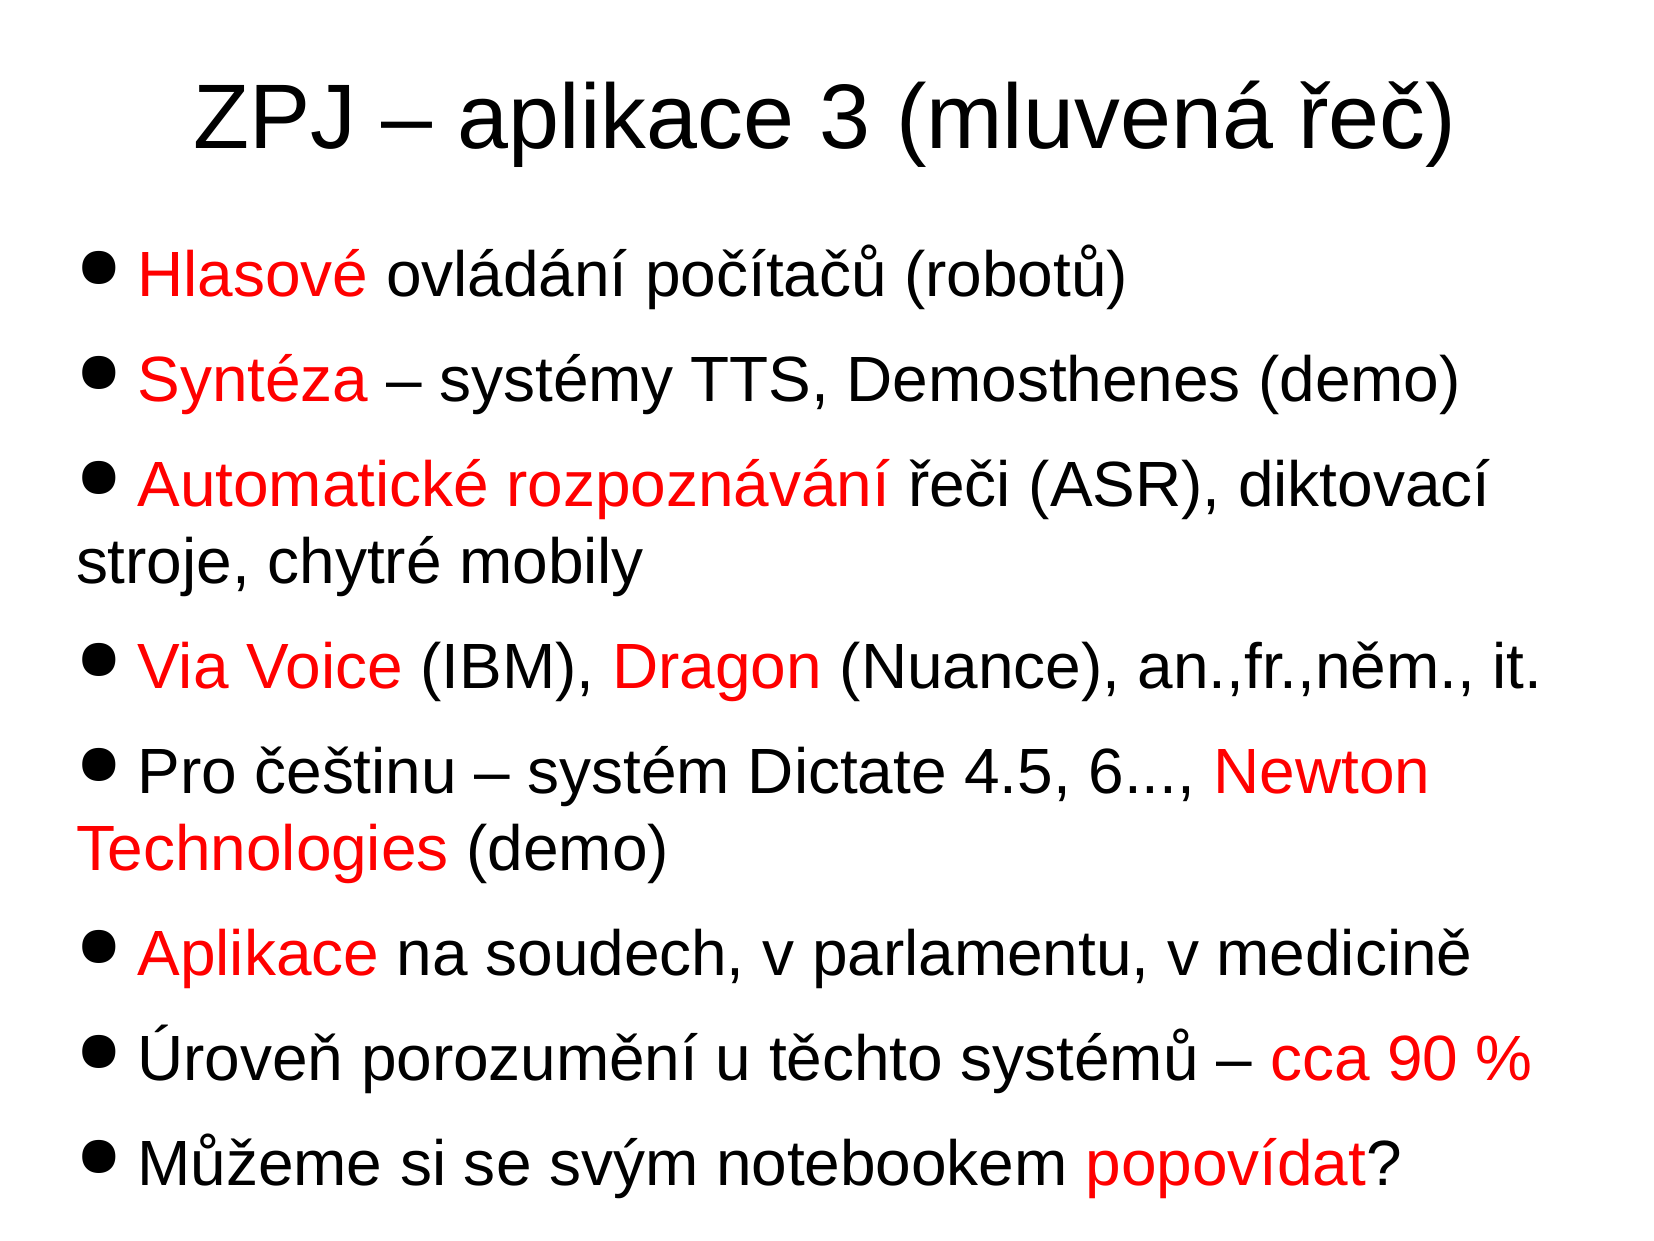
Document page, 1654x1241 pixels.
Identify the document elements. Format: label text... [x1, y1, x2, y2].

title ZPJ – aplikace 3 (mluvená řeč) [57, 56, 1595, 140]
list Hlasové ovládání počítačů (robotů) Syntéza – systémy TTS, Demosthenes (demo) Automatické rozpoznávání řeči (ASR), diktovací stroje, chytré mobily Via Voice (IBM), Dragon (Nuance), an.,fr.,něm., it. Pro češtinu – systém Dictate 4.5, 6..., Newton Technologies (demo) Aplikace na soudech, v parlamentu, v medicině Úroveň porozumění u těchto systémů – cca 90 % Můžeme si se svým notebookem popovídat? [76, 232, 1612, 1208]
